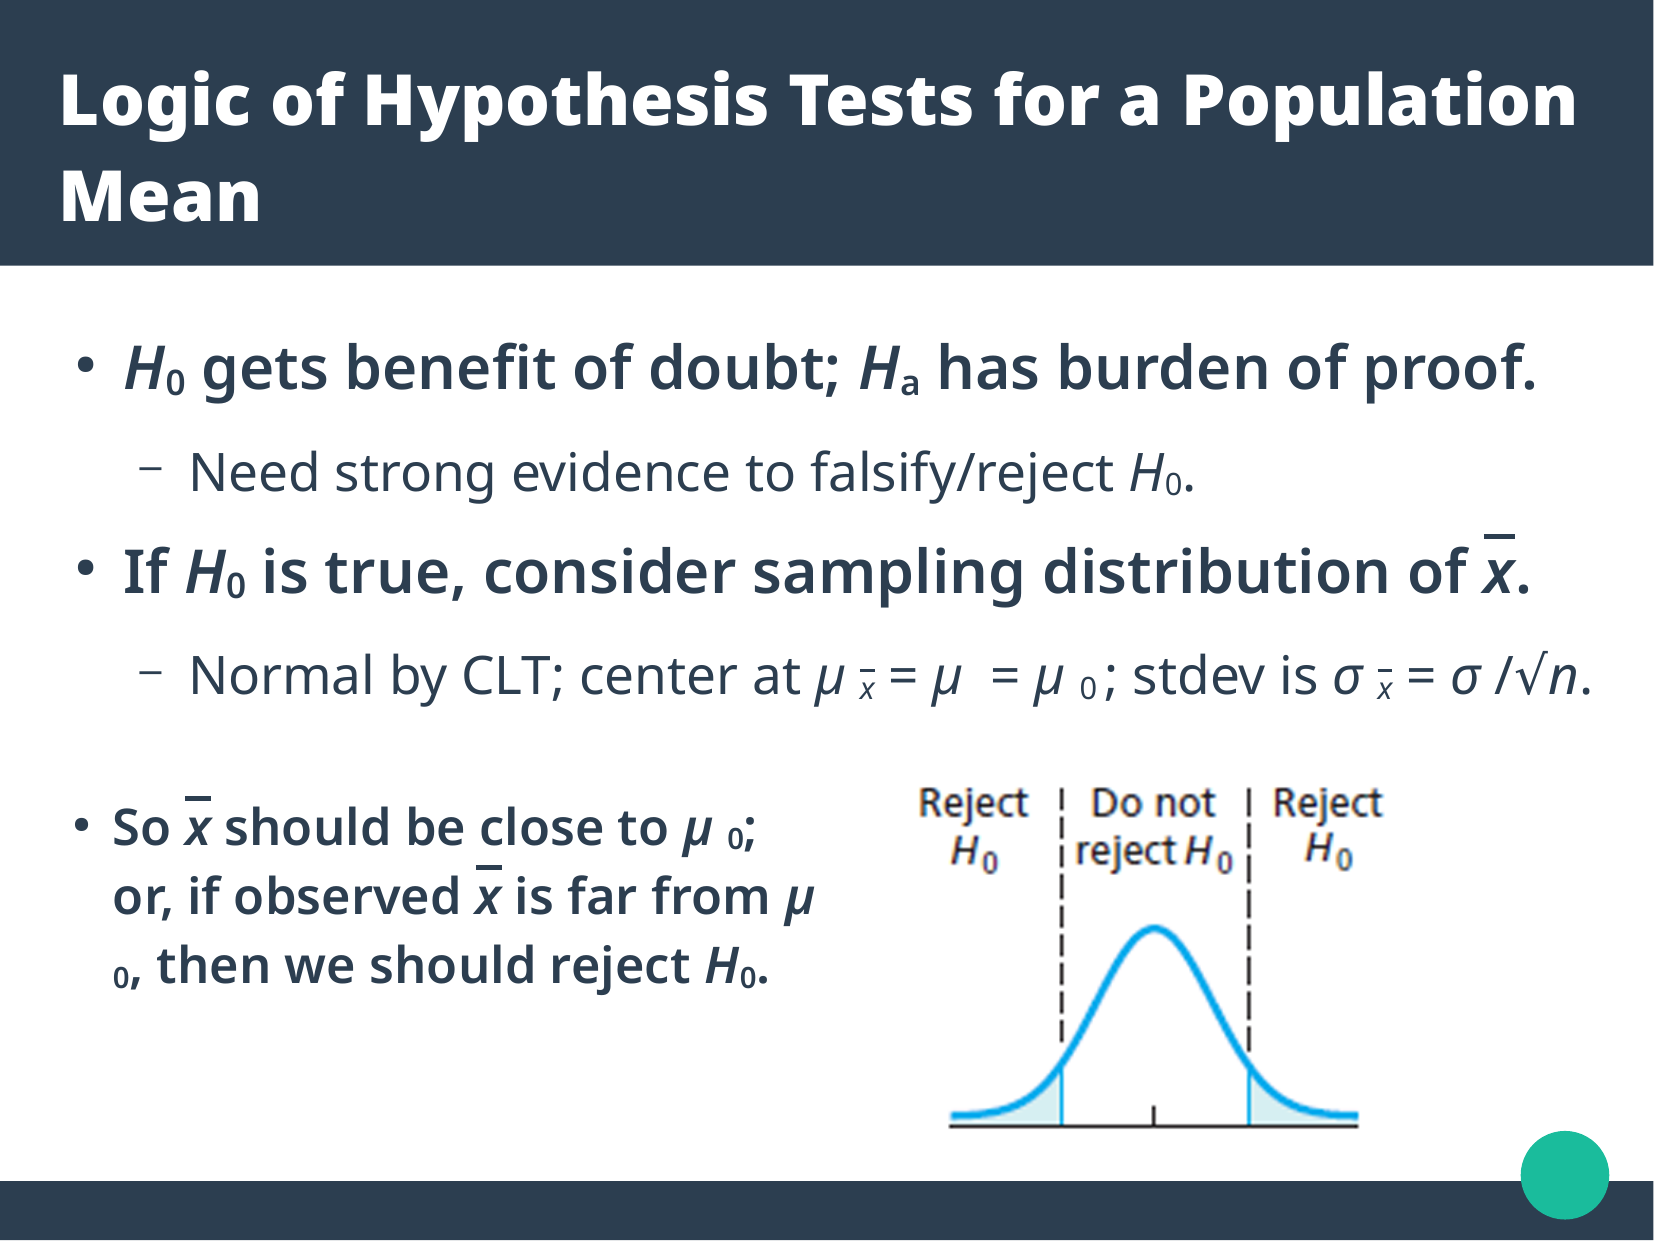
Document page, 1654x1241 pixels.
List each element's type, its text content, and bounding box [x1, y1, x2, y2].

list So x should be close to μ 0; or, if observed x is far from μ 0, then we should reject H0. [59, 791, 826, 1023]
title Logic of Hypothesis Tests for a Population Mean [59, 49, 1595, 207]
picture [892, 769, 1406, 1163]
list H0 gets benefit of doubt; Ha has burden of proof. Need strong evidence to falsify/reject H0. If H0 is true, consider sampling distribution of x. Normal by CLT; center at μ x = μ = μ 0 ; stdev is σ x = σ /√n. [59, 324, 1595, 736]
